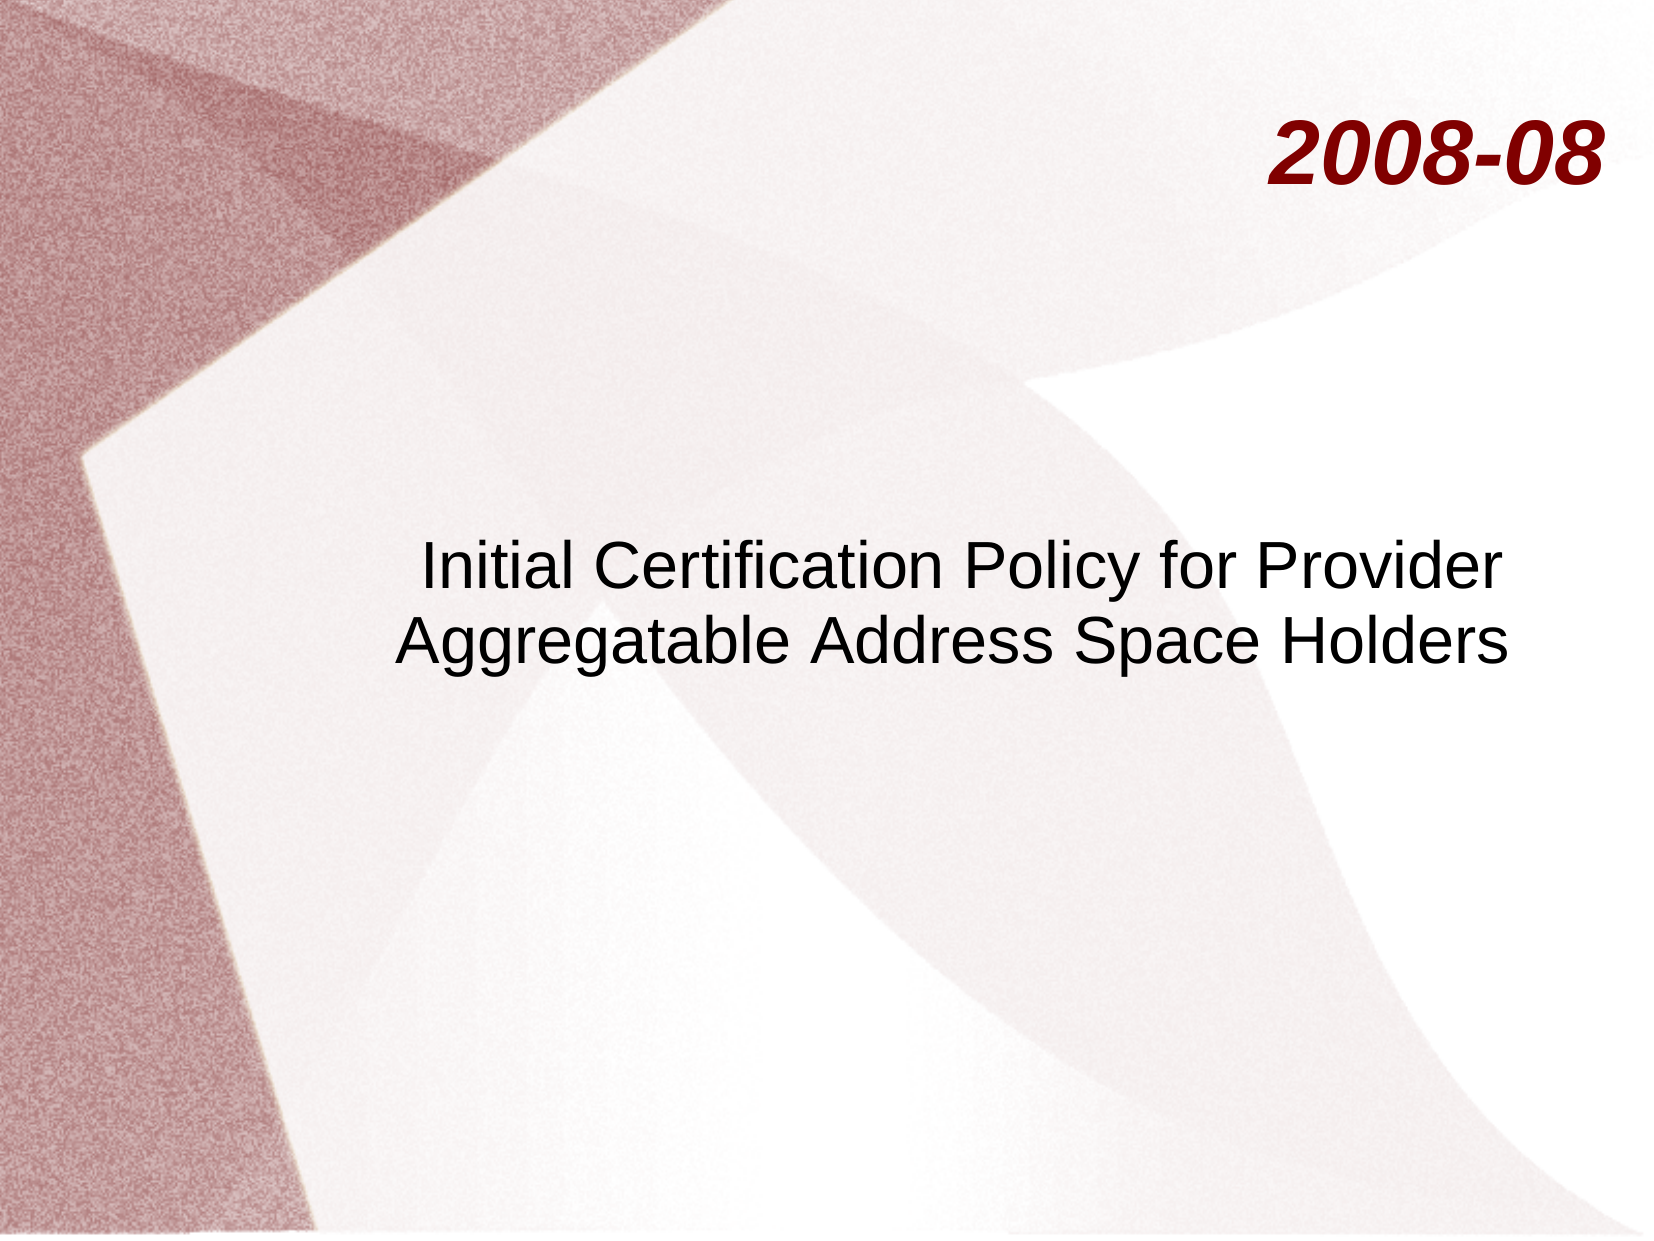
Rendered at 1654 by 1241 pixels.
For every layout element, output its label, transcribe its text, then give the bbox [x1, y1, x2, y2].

title 2008-08 [596, 49, 1607, 257]
picture [0, 0, 1654, 1241]
subtitle Initial Certification Policy for Provider Aggregatable Address Space Holders [324, 290, 1601, 916]
